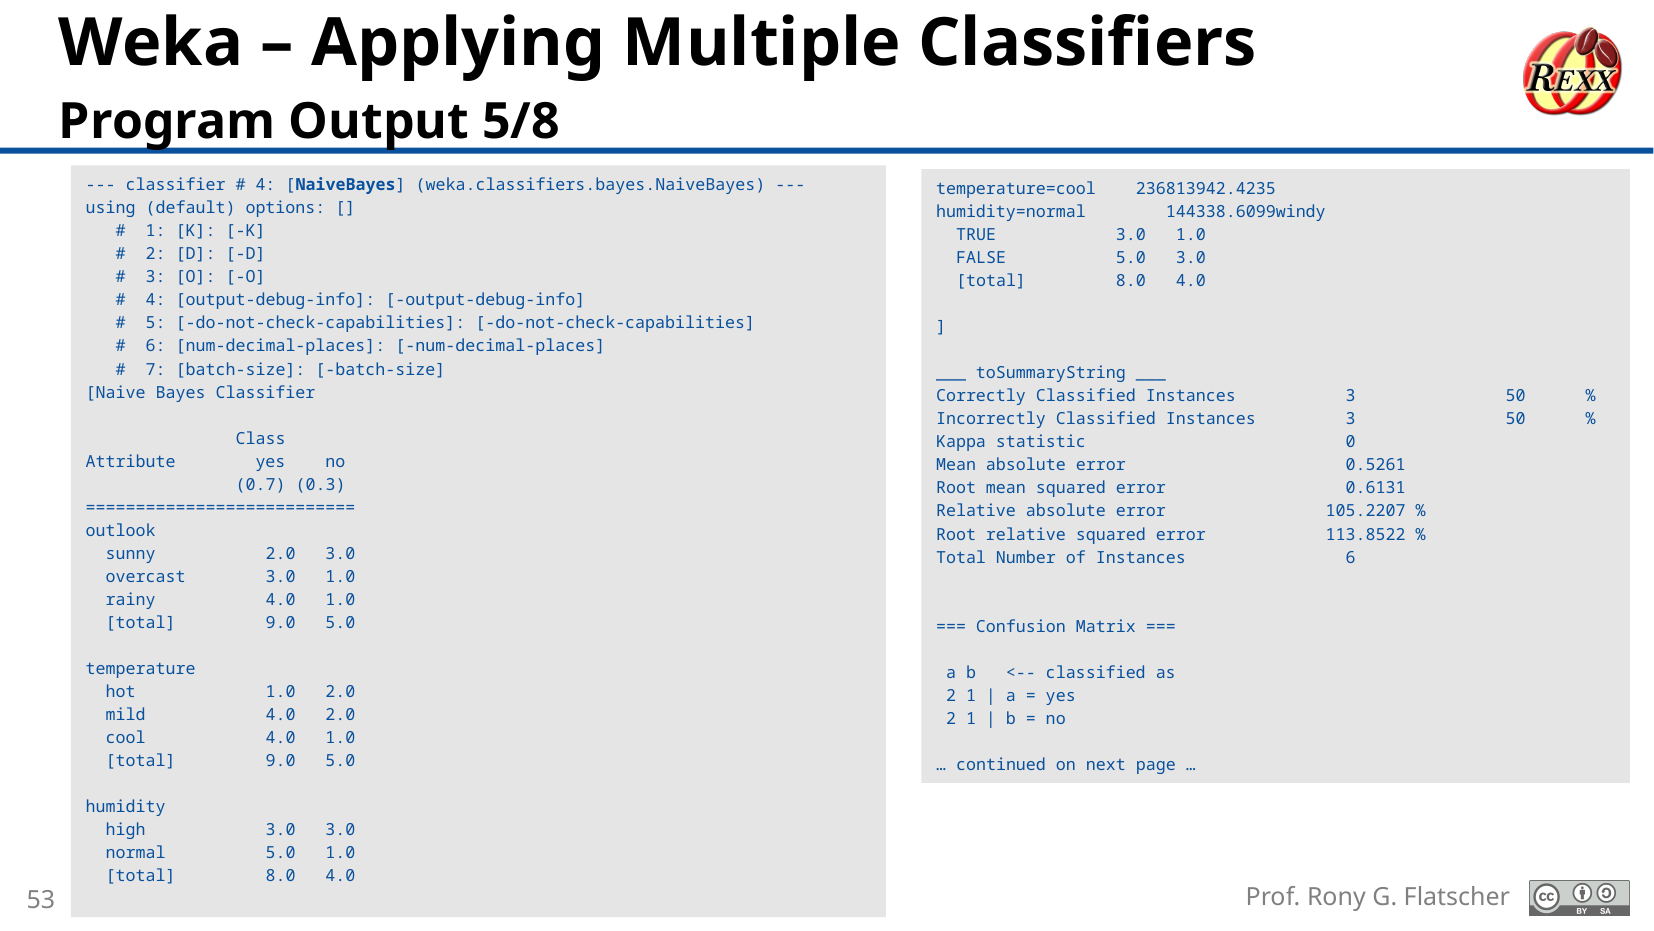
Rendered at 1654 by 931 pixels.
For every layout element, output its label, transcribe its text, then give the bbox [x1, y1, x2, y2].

text_box temperature=cool 236813942.4235 humidity=normal 144338.6099windy TRUE 3.0 1.0 FALSE 5.0 3.0 [total] 8.0 4.0 ] ___ toSummaryString ___ Correctly Classified Instances 3 50 % Incorrectly Classified Instances 3 50 % Kappa statistic 0 Mean absolute error 0.5261 Root mean squared error 0.6131 Relative absolute error 105.2207 % Root relative squared error 113.8522 % Total Number of Instances 6 === Confusion Matrix === a b <-- classified as 2 1 | a = yes 2 1 | b = no … continued on next page … [921, 169, 1630, 749]
title Weka – Applying Multiple Classifiers Program Output 5/8 [0, 0, 1625, 150]
text_box --- classifier # 4: [NaiveBayes] (weka.classifiers.bayes.NaiveBayes) --- using (default) options: [] # 1: [K]: [-K] # 2: [D]: [-D] # 3: [O]: [-O] # 4: [output-debug-info]: [-output-debug-info] # 5: [-do-not-check-capabilities]: [-do-not-check-capabilities] # 6: [num-decimal-places]: [-num-decimal-places] # 7: [batch-size]: [-batch-size] [Naive Bayes Classifier Class Attribute yes no (0.7) (0.3) =========================== outlook sunny 2.0 3.0 overcast 3.0 1.0 rainy 4.0 1.0 [total] 9.0 5.0 temperature hot 1.0 2.0 mild 4.0 2.0 cool 4.0 1.0 [total] 9.0 5.0 humidity high 3.0 3.0 normal 5.0 1.0 [total] 8.0 4.0 [70, 165, 886, 876]
